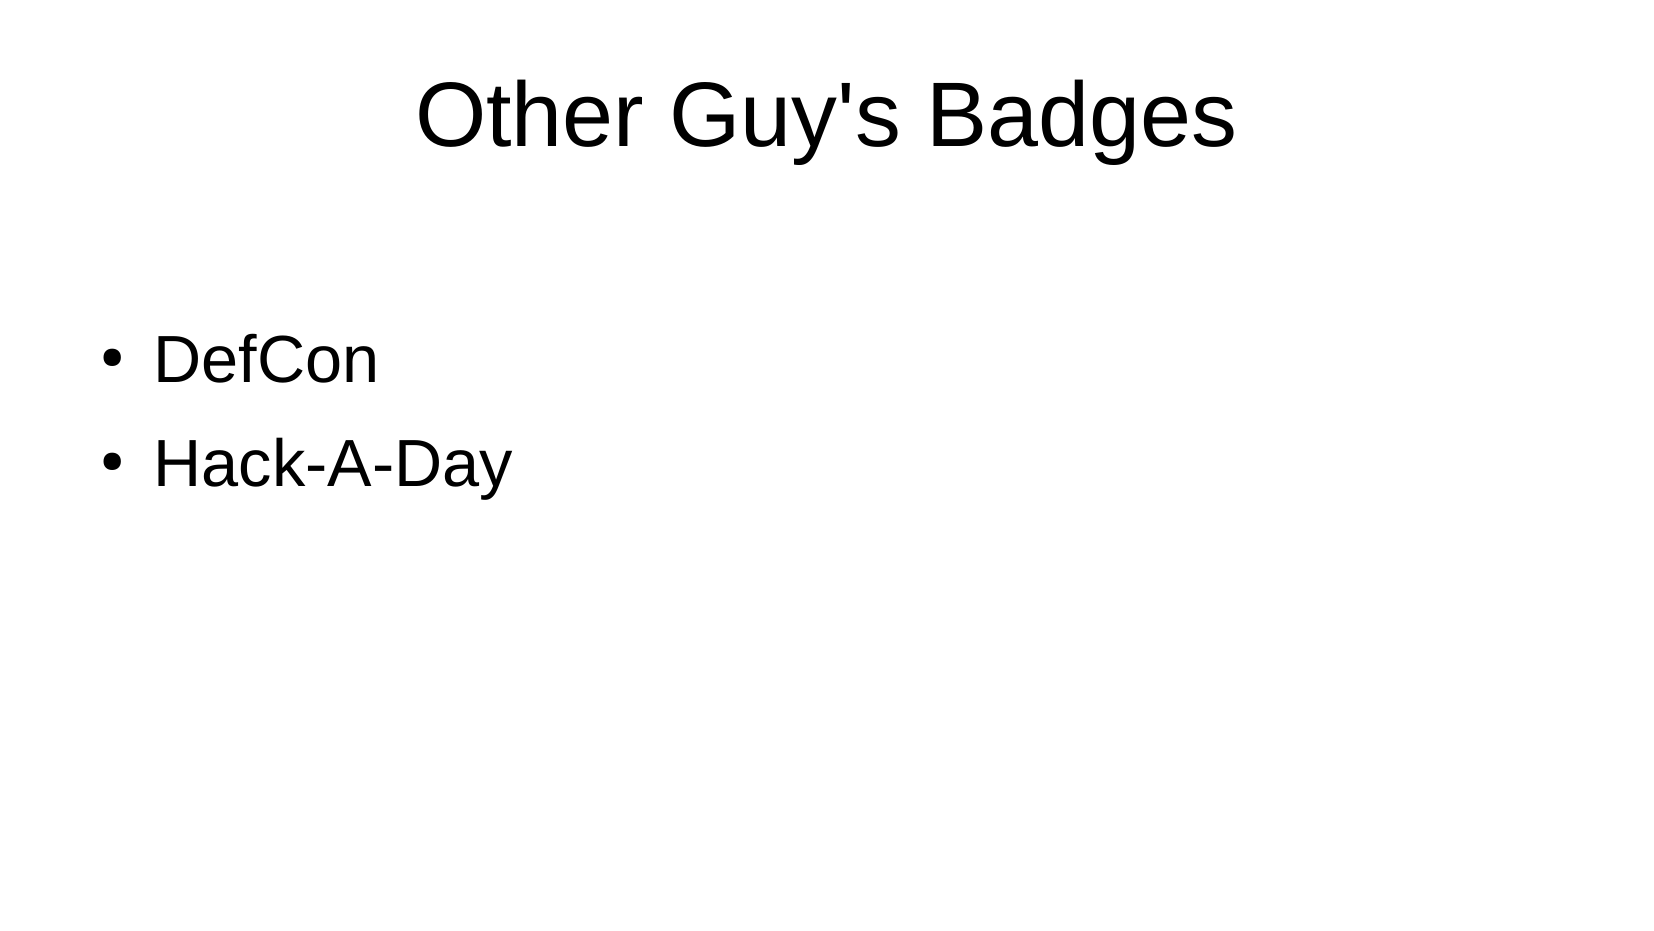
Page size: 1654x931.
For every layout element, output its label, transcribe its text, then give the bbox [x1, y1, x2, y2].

list DefCon Hack-A-Day [82, 217, 1571, 758]
title Other Guy's Badges [82, 37, 1571, 193]
